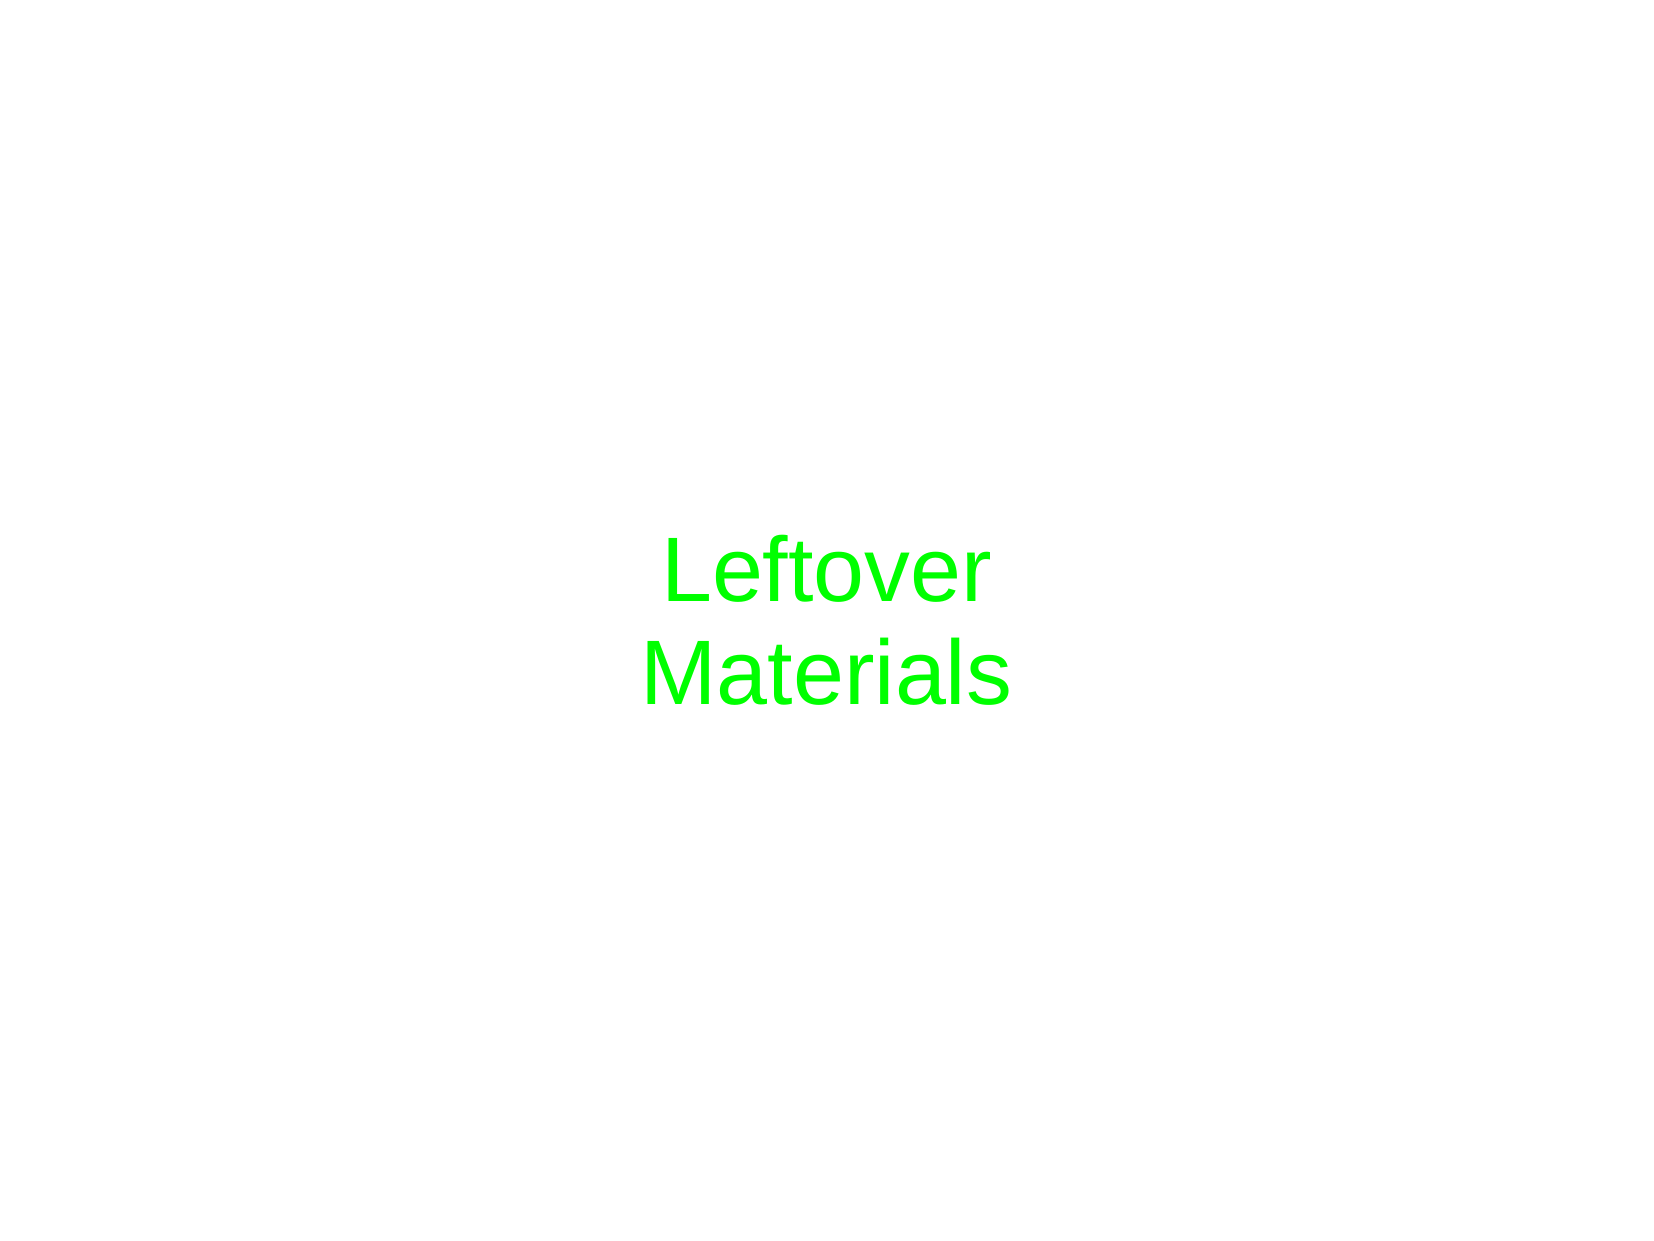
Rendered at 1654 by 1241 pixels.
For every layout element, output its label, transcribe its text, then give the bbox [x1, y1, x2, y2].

list Leftover Materials [598, 518, 1056, 722]
